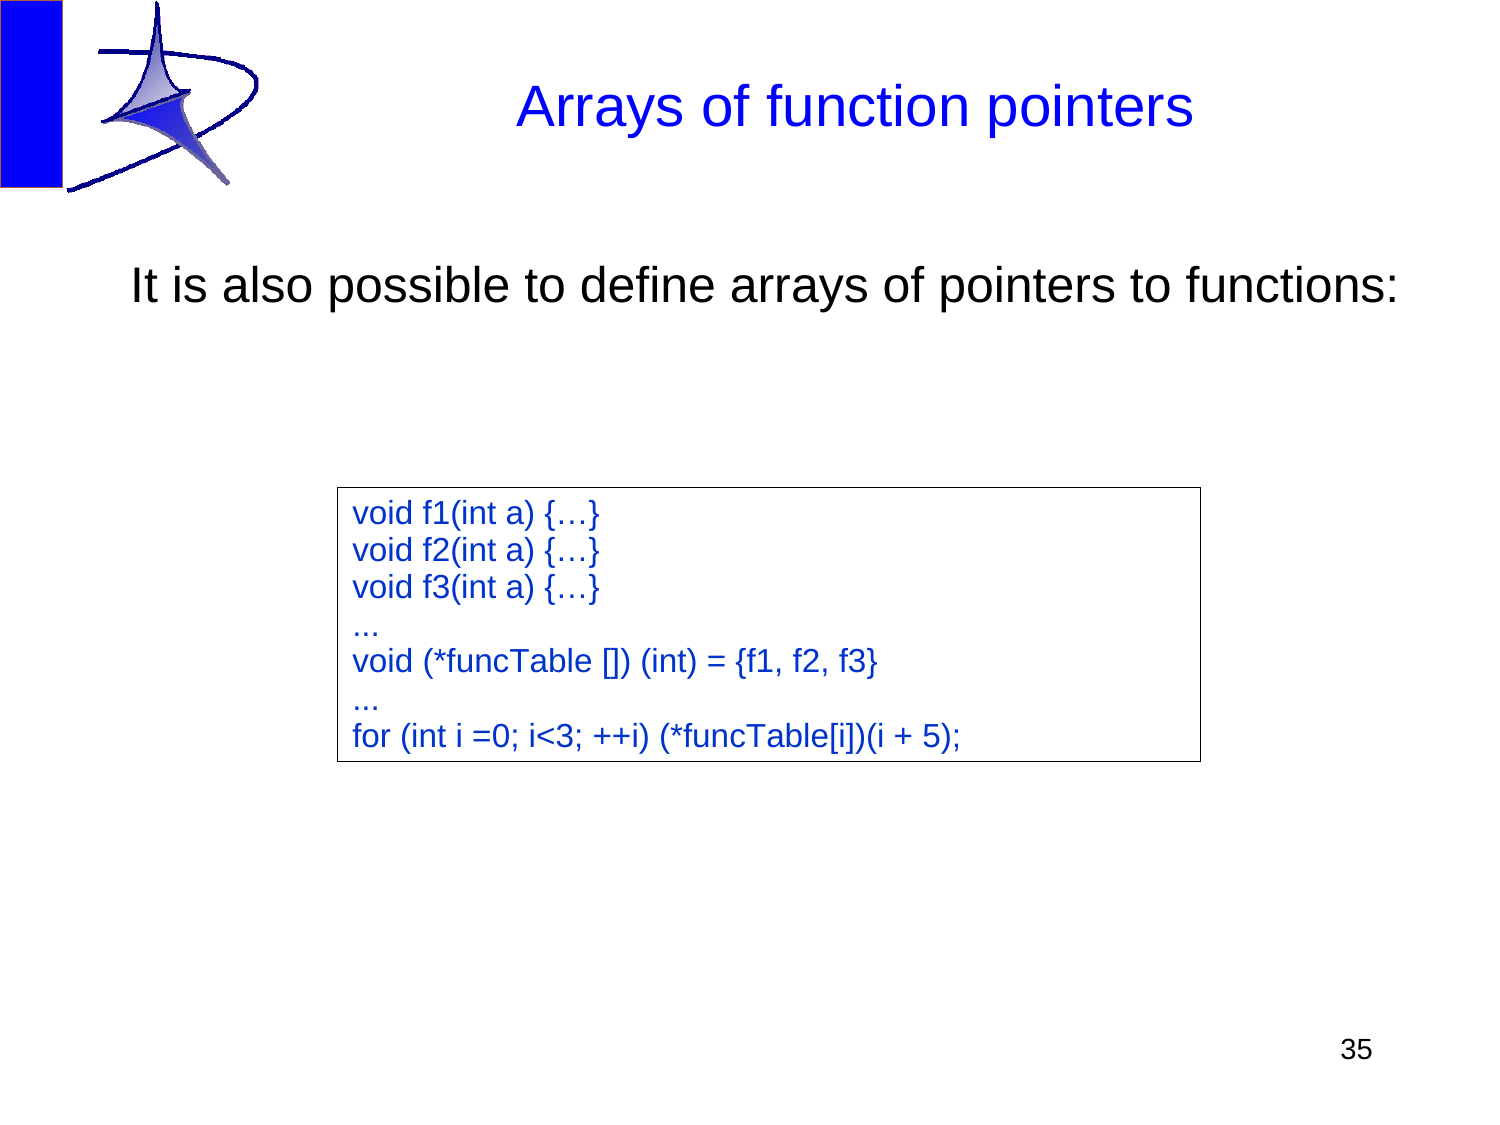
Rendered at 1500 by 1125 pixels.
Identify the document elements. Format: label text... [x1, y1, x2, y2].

list It is also possible to define arrays of pointers to functions: [112, 249, 1450, 473]
title Arrays of function pointers [262, 24, 1450, 188]
picture [62, 0, 263, 197]
text_box void f1(int a) {…} void f2(int a) {…} void f3(int a) {…} ... void (*funcTable []) (int) = {f1, f2, f3} ... for (int i =0; i<3; ++i) (*funcTable[i])(i + 5); [337, 487, 1201, 762]
